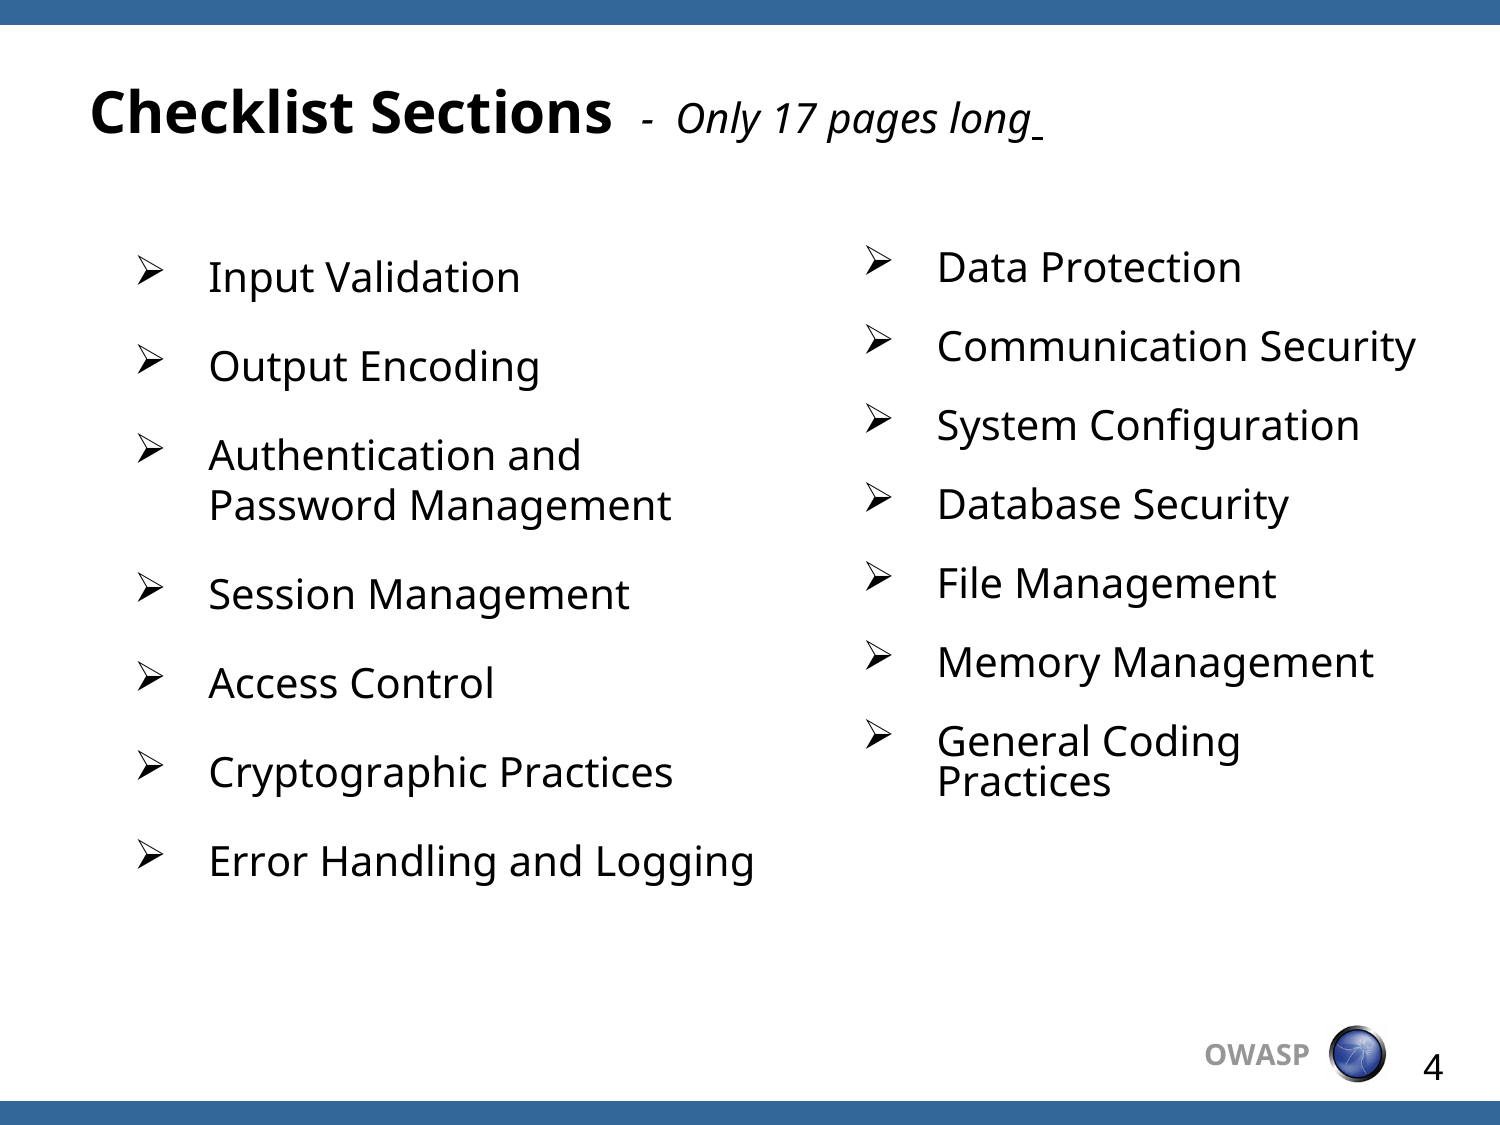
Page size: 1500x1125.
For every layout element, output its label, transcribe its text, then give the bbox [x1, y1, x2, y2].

title Checklist Sections [75, 45, 1426, 176]
picture [1325, 1024, 1388, 1083]
text_box - Only 17 pages long [626, 84, 1441, 150]
text_box Data Protection Communication Security System Configuration Database Security File Management Memory Management General Coding Practices [809, 242, 1440, 951]
list Input Validation Output Encoding Authentication and Password Management Session Management Access Control Cryptographic Practices Error Handling and Logging [81, 242, 790, 951]
